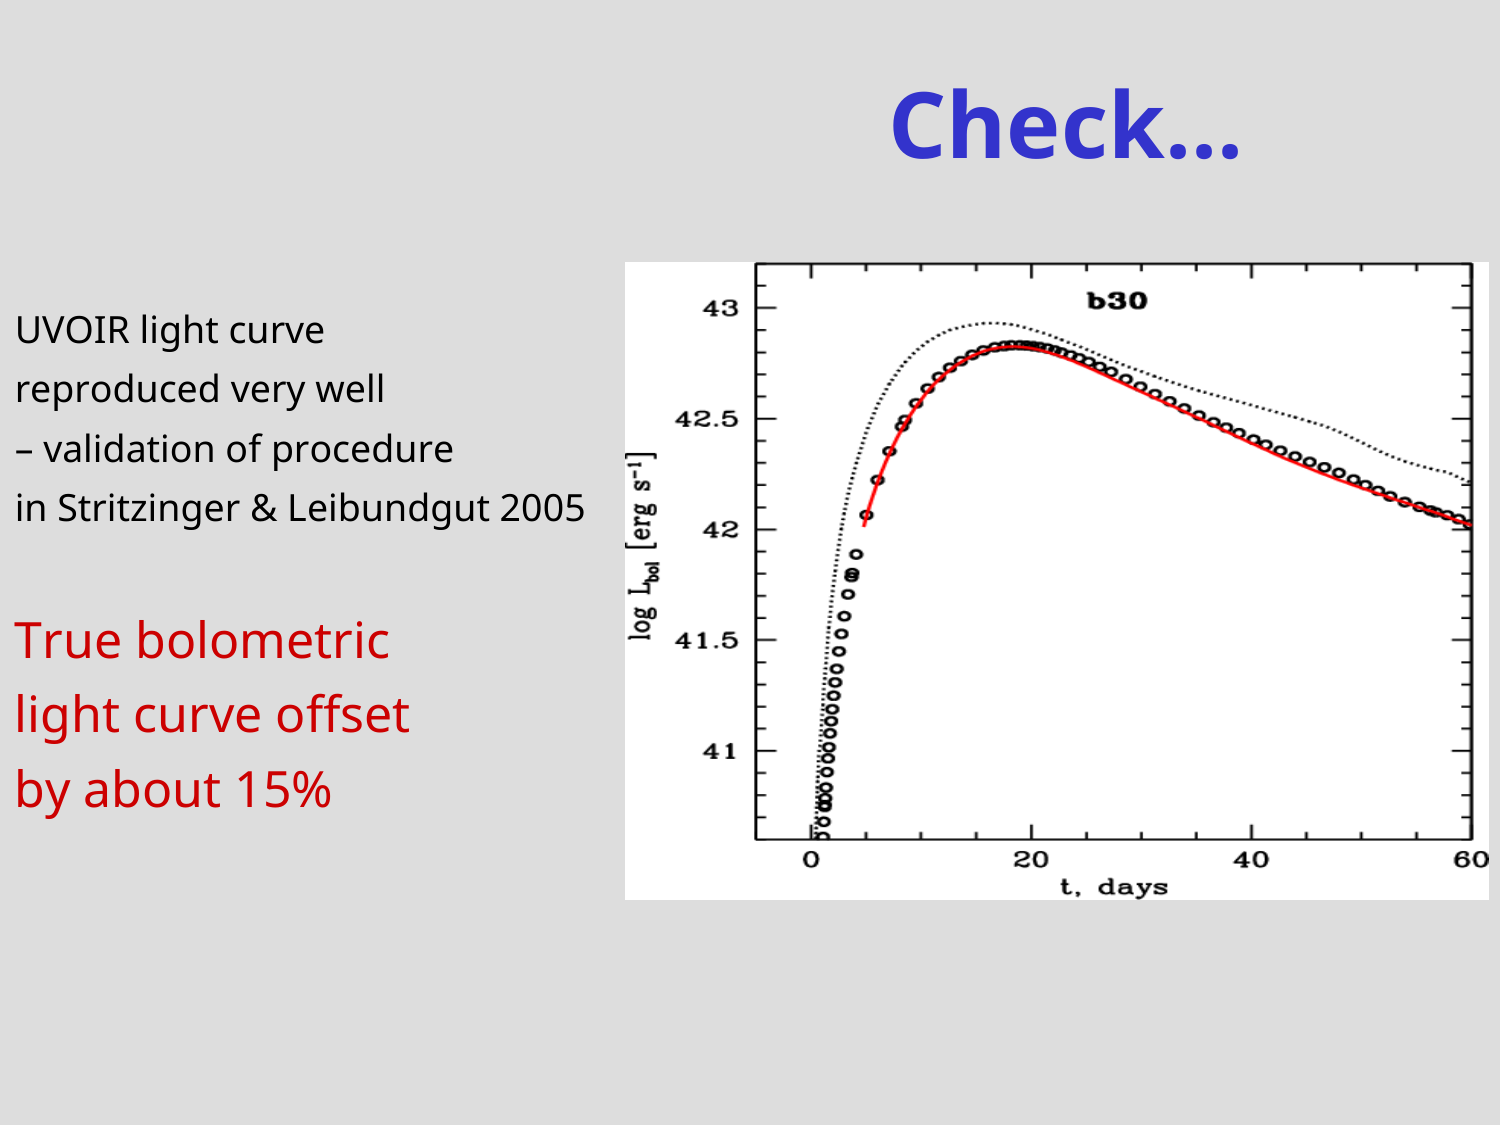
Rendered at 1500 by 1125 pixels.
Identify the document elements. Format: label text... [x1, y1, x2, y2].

text_box UVOIR light curve reproduced very well – validation of procedure in Stritzinger & Leibundgut 2005 True bolometric light curve offset by about 15% [0, 298, 781, 825]
text_box Check... [825, 66, 1308, 188]
picture [625, 262, 1489, 901]
